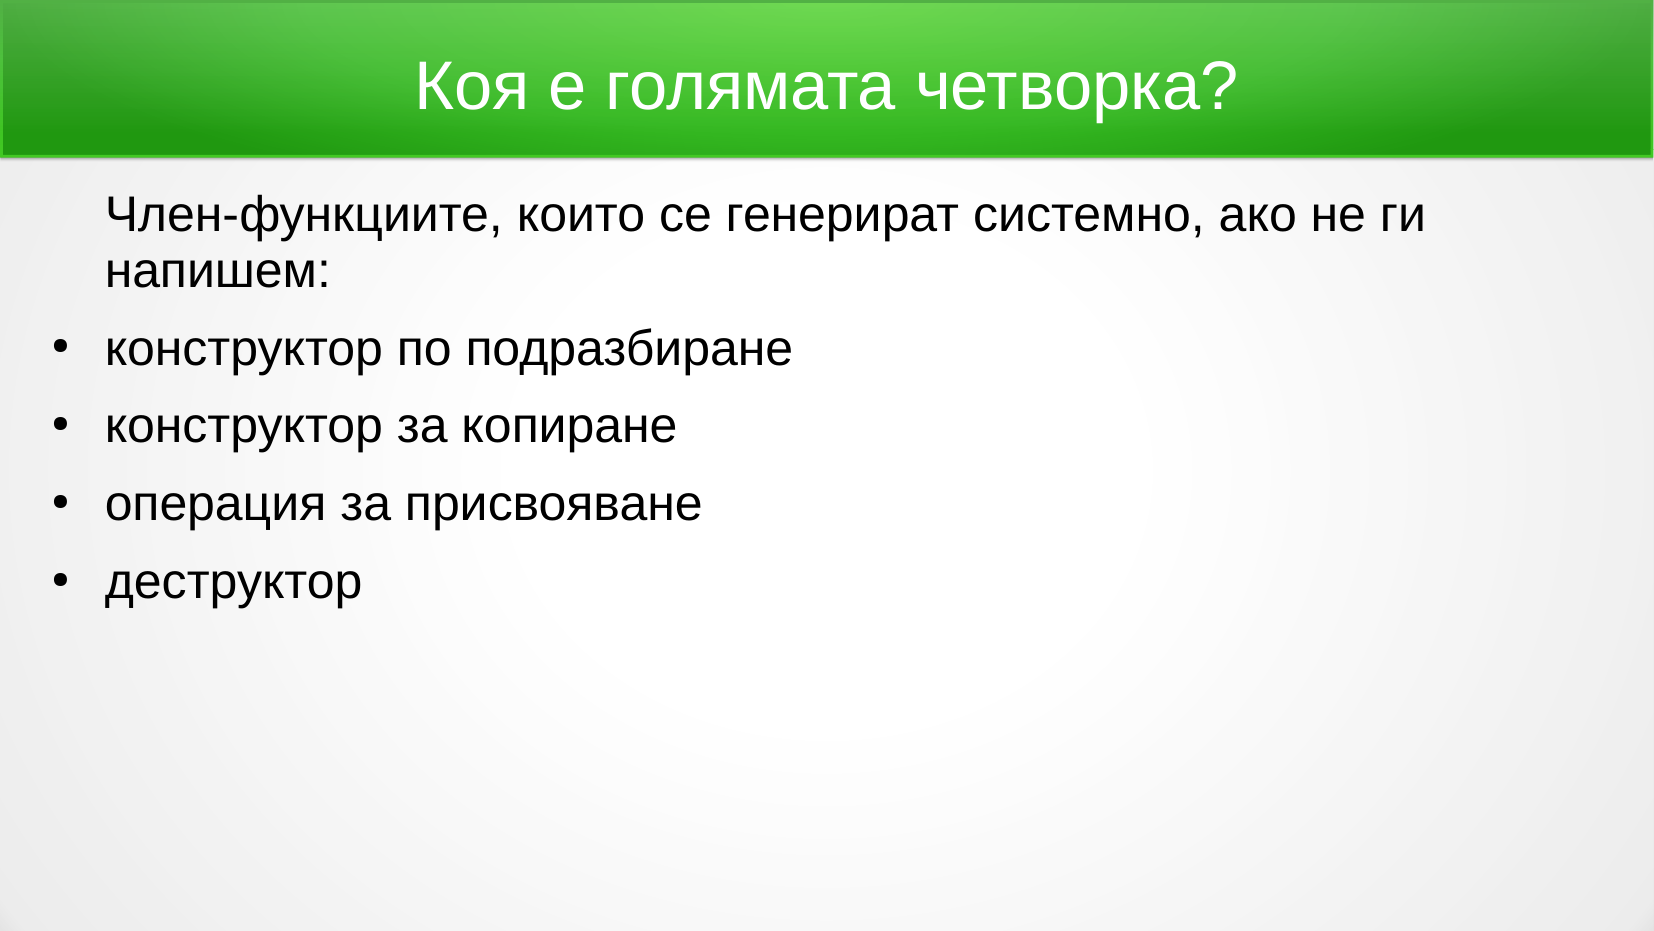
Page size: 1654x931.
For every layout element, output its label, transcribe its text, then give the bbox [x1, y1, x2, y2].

list Член-функциите, които се генерират системно, ако не ги напишем: конструктор по подразбиране конструктор за копиране операция за присвояване деструктор [33, 186, 1607, 898]
title Коя е голямата четворка? [82, 37, 1571, 135]
